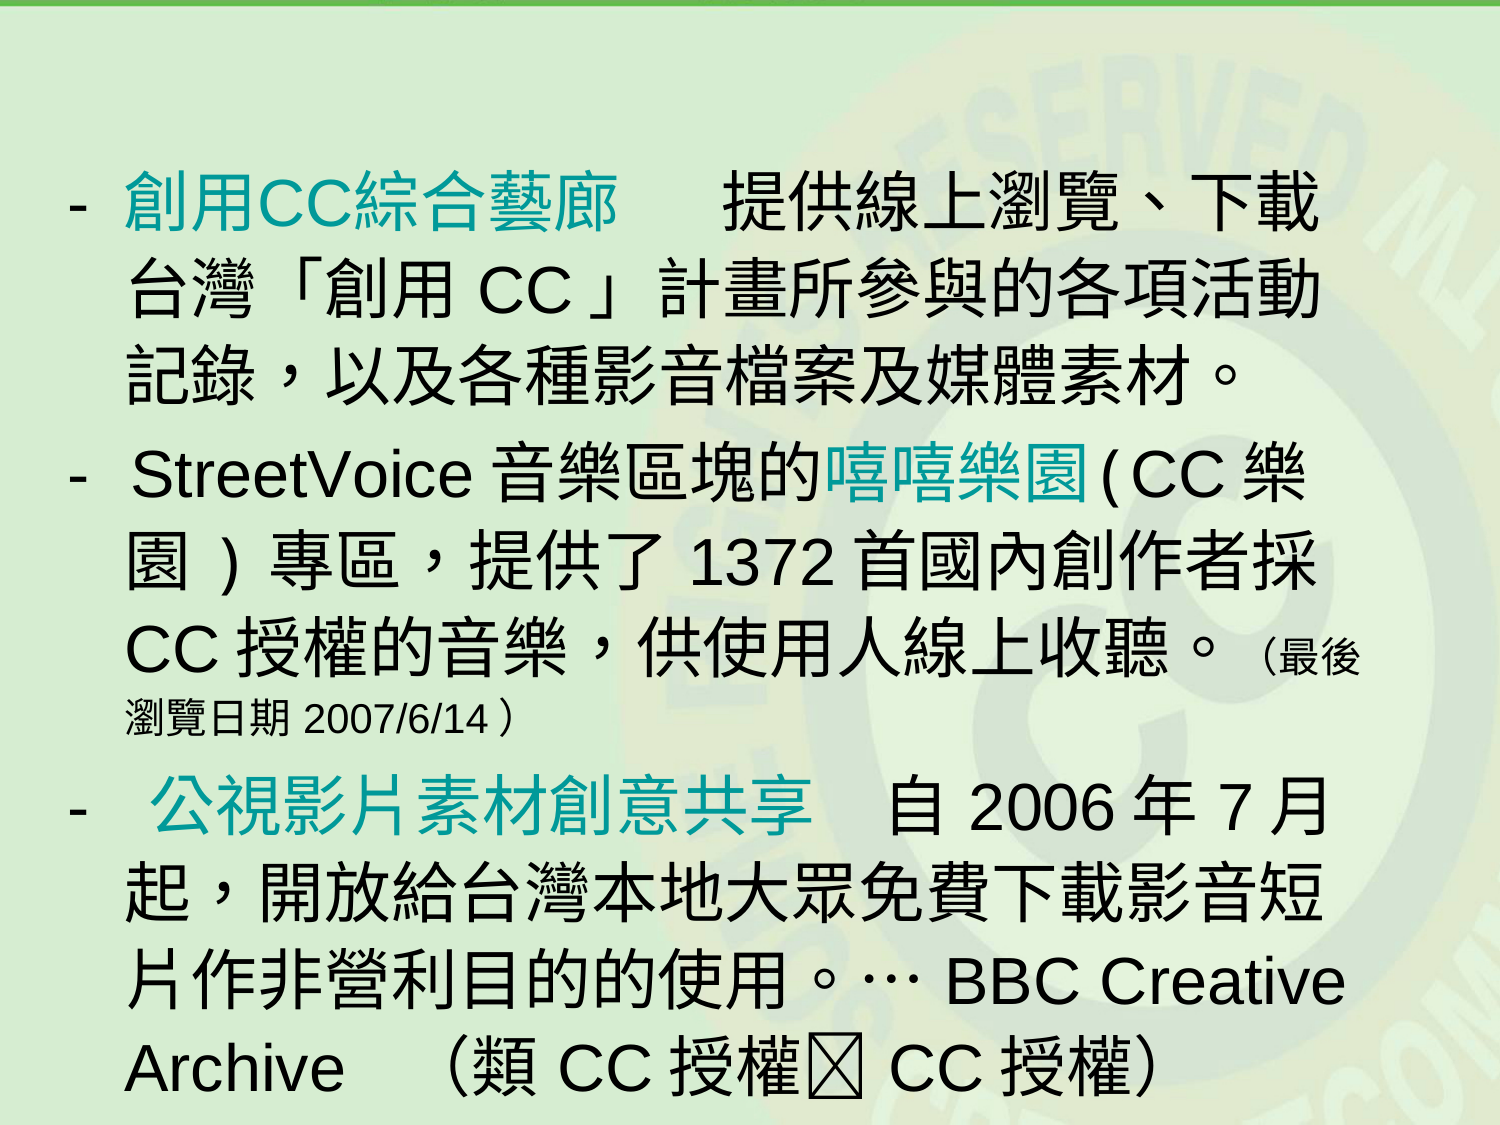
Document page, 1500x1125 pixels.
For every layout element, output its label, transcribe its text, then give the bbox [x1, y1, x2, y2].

picture [0, 0, 1500, 1125]
list - 創用CC綜合藝廊 提供線上瀏覽、下載台灣「創用CC」計畫所參與的各項活動記錄，以及各種影音檔案及媒體素材。 - StreetVoice音樂區塊的嘻嘻樂園(CC樂園)專區，提供了1372首國內創作者採CC授權的音樂，供使用人線上收聽。（最後瀏覽日期2007/6/14） - 公視影片素材創意共享 自2006年7月起，開放給台灣本地大眾免費下載影音短片作非營利目的的使用。…BBC Creative Archive （類CC授權CC授權） [53, 148, 1404, 969]
